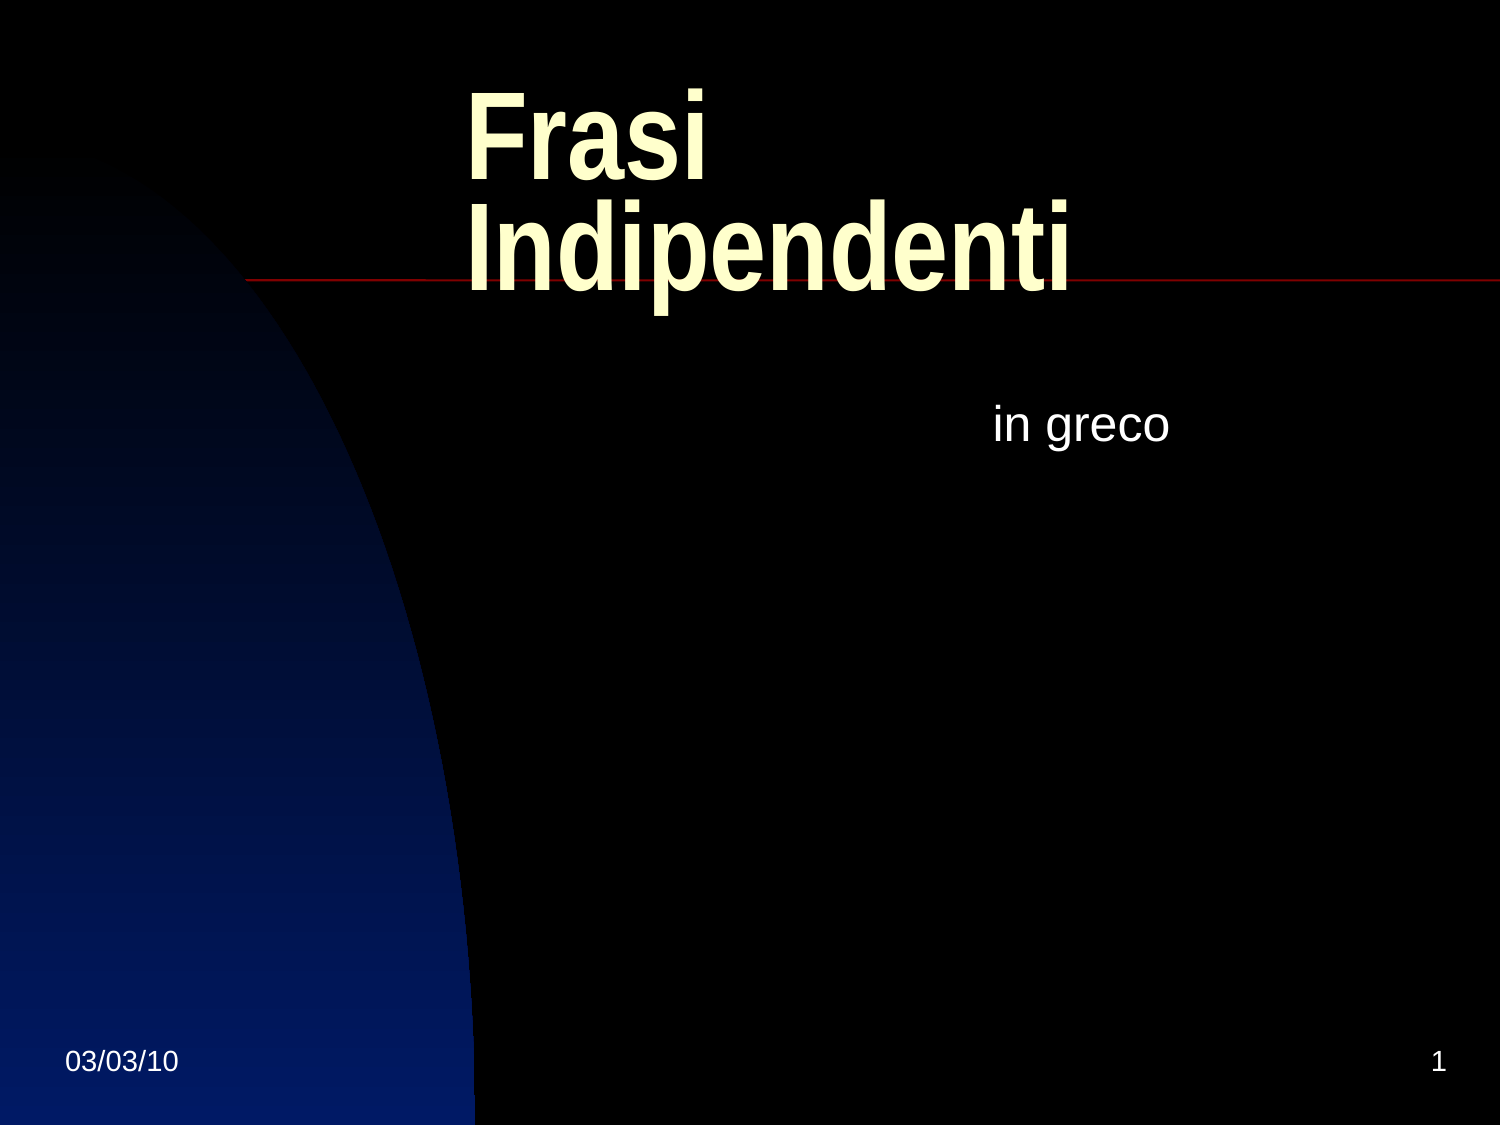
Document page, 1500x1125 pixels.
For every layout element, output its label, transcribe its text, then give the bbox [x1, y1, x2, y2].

title Frasi Indipendenti [450, 37, 1263, 321]
subtitle in greco [738, 324, 1426, 562]
